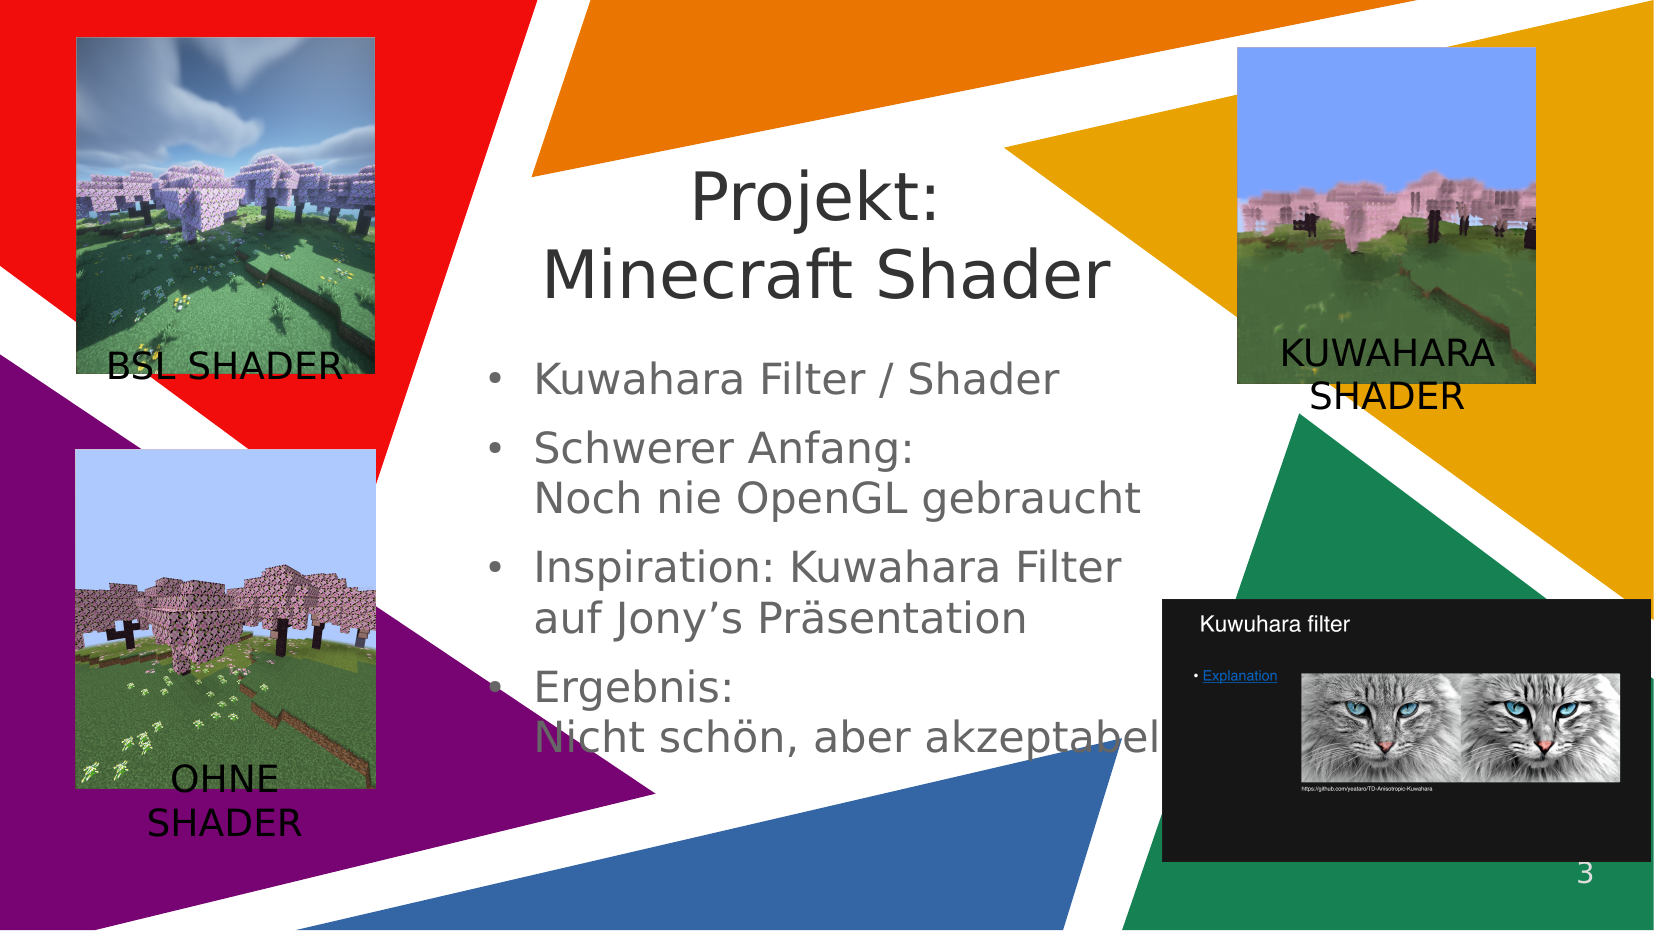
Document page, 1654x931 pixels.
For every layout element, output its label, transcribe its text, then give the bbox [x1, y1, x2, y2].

list Kuwahara Filter / Shader Schwerer Anfang: Noch nie OpenGL gebraucht Inspiration: Kuwahara Filter auf Jony’s Präsentation Ergebnis: Nicht schön, aber akzeptabel [472, 354, 1182, 768]
title Projekt: Minecraft Shader [472, 145, 1182, 328]
picture [75, 449, 376, 750]
text_box KUWAHARA SHADER [1237, 324, 1538, 442]
text_box OHNE SHADER [75, 750, 376, 826]
picture [1237, 47, 1536, 324]
text_box BSL SHADER [75, 337, 376, 413]
picture [1162, 599, 1651, 863]
picture [76, 37, 376, 337]
